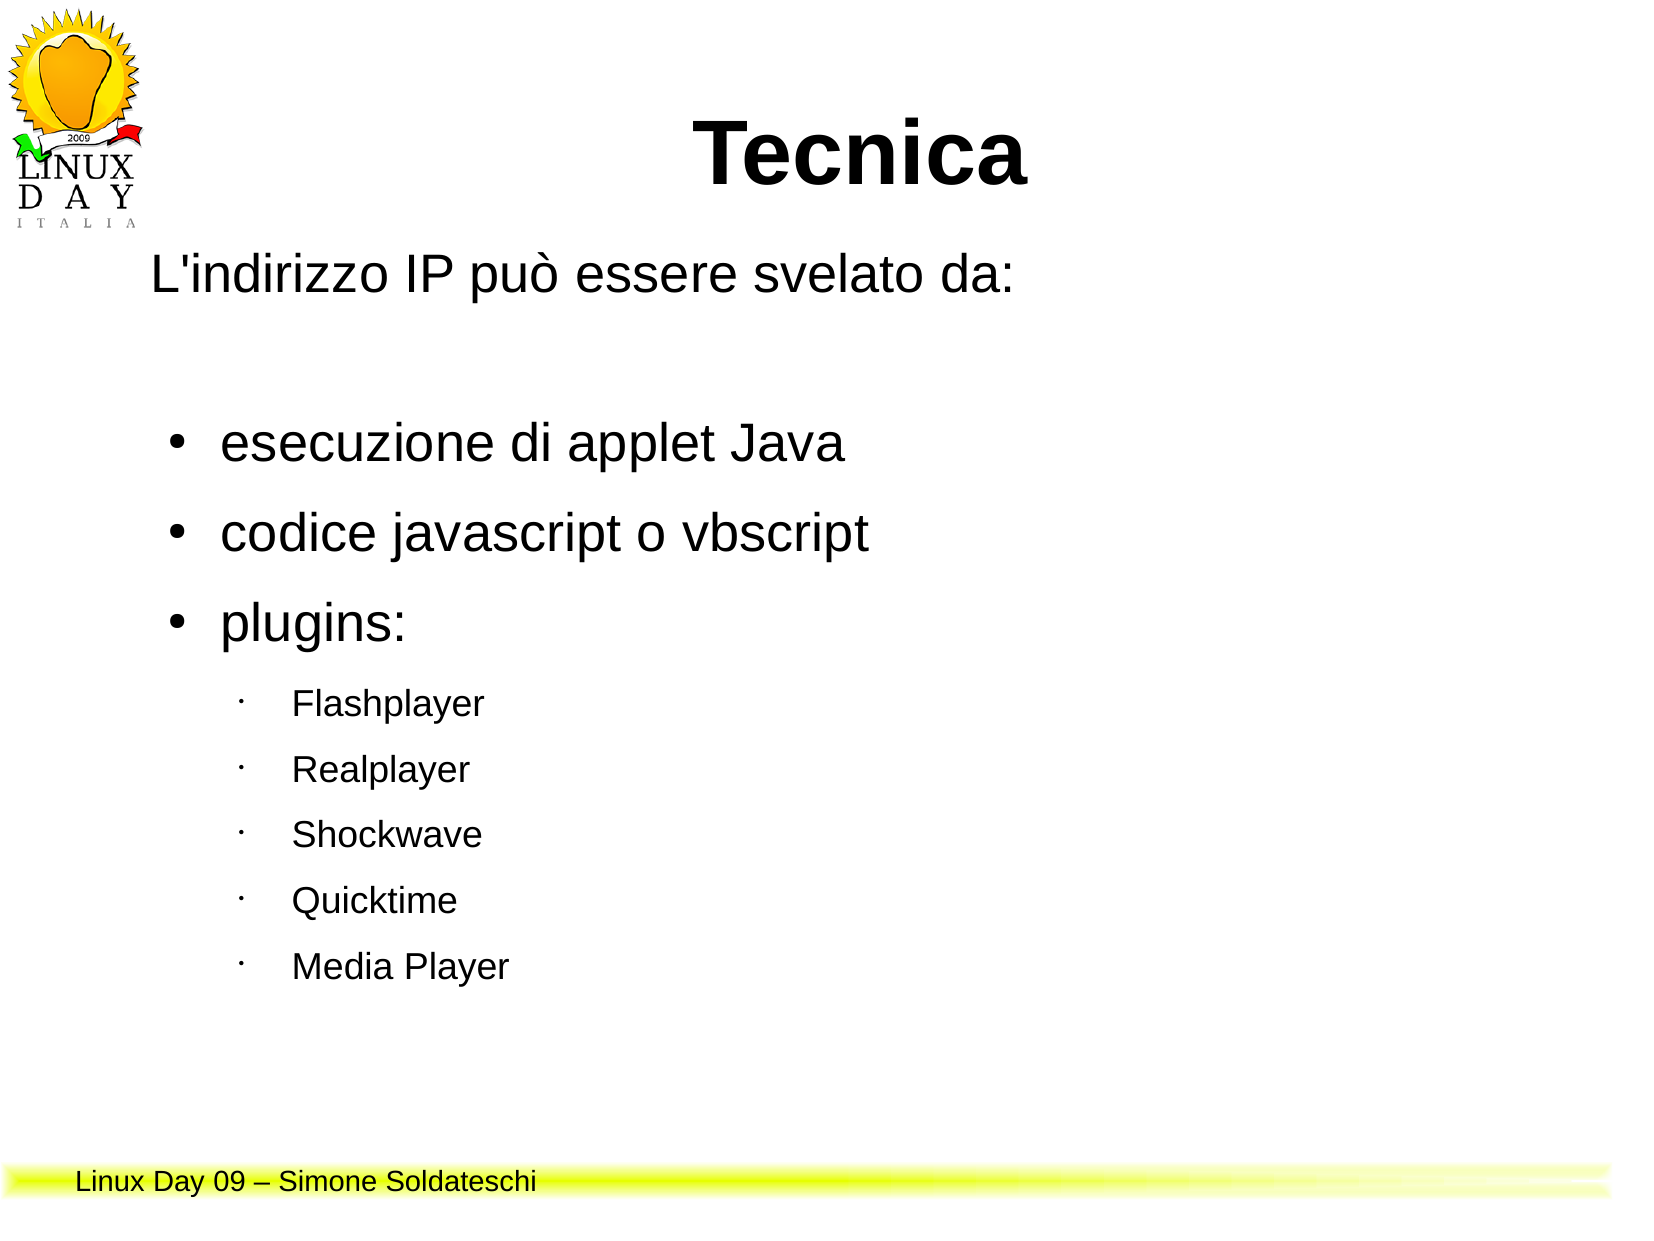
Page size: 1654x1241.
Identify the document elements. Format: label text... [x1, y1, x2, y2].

list L'indirizzo IP può essere svelato da: [149, 243, 1508, 376]
list esecuzione di applet Java codice javascript o vbscript plugins: Flashplayer Realplayer Shockwave Quicktime Media Player [149, 412, 1508, 1126]
title Tecnica [150, 49, 1571, 257]
picture [0, 0, 151, 235]
